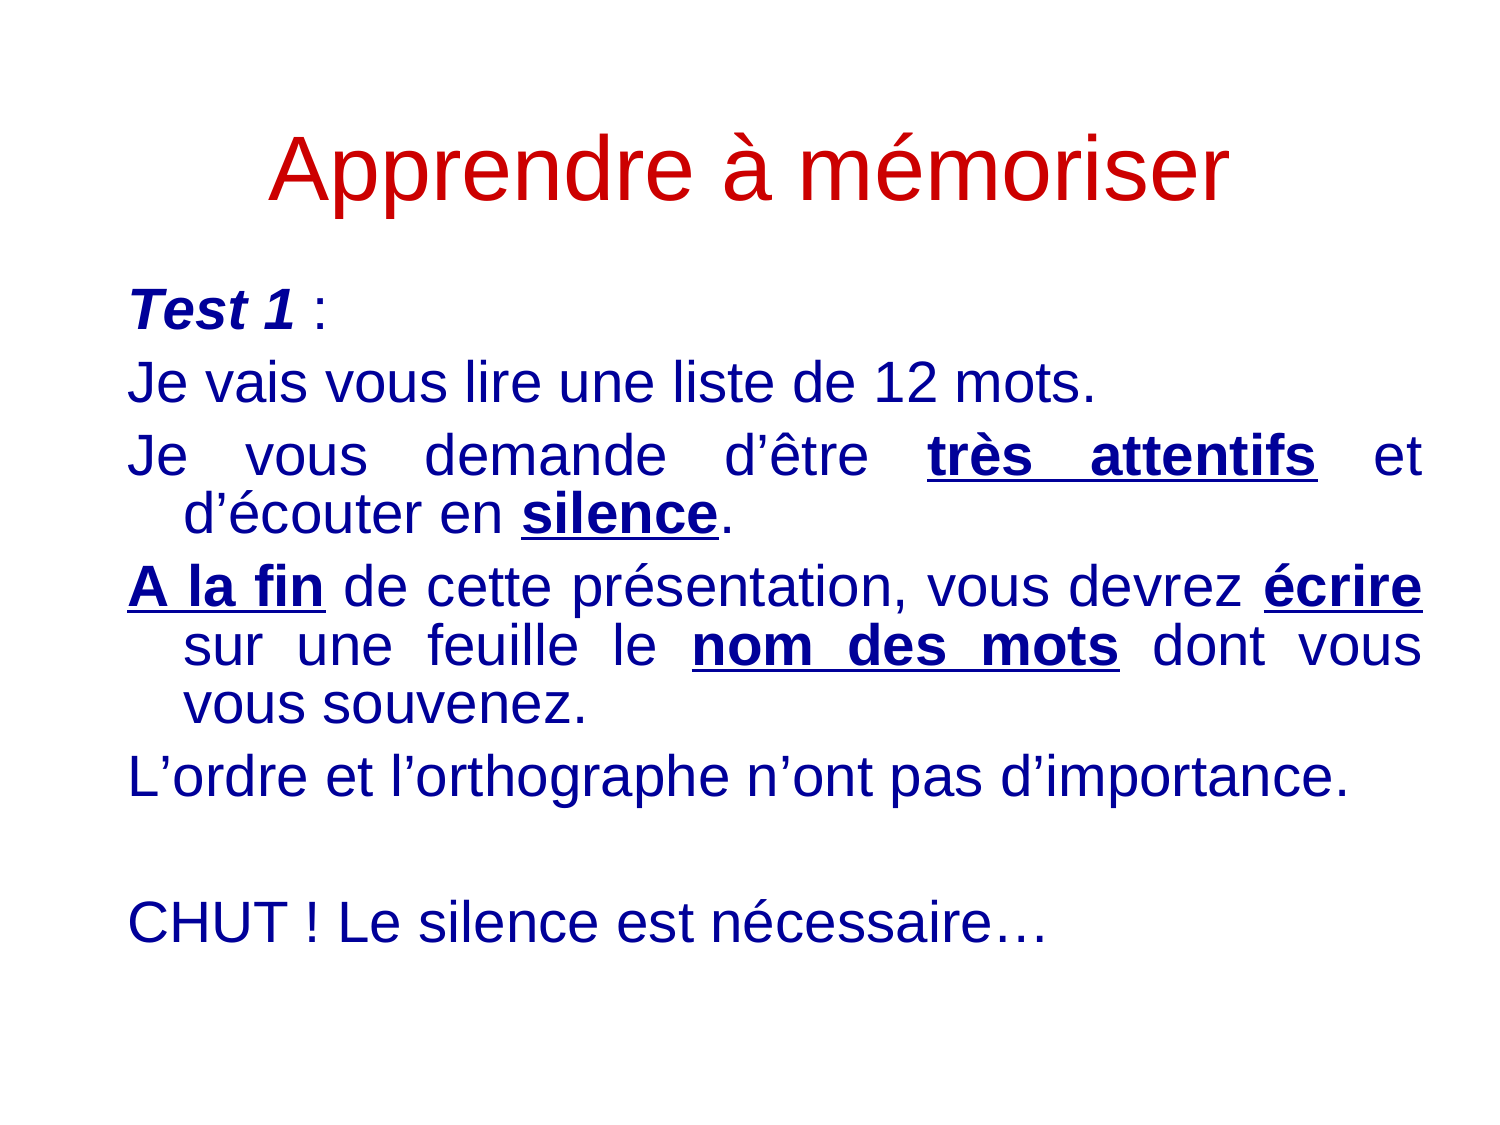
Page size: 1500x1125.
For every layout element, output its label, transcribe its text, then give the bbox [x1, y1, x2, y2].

title Apprendre à mémoriser [112, 74, 1388, 263]
list Test 1 : Je vais vous lire une liste de 12 mots. Je vous demande d’être très attentifs et d’écouter en silence. A la fin de cette présentation, vous devrez écrire sur une feuille le nom des mots dont vous vous souvenez. L’ordre et l’orthographe n’ont pas d’importance. CHUT ! Le silence est nécessaire… [112, 275, 1438, 1013]
